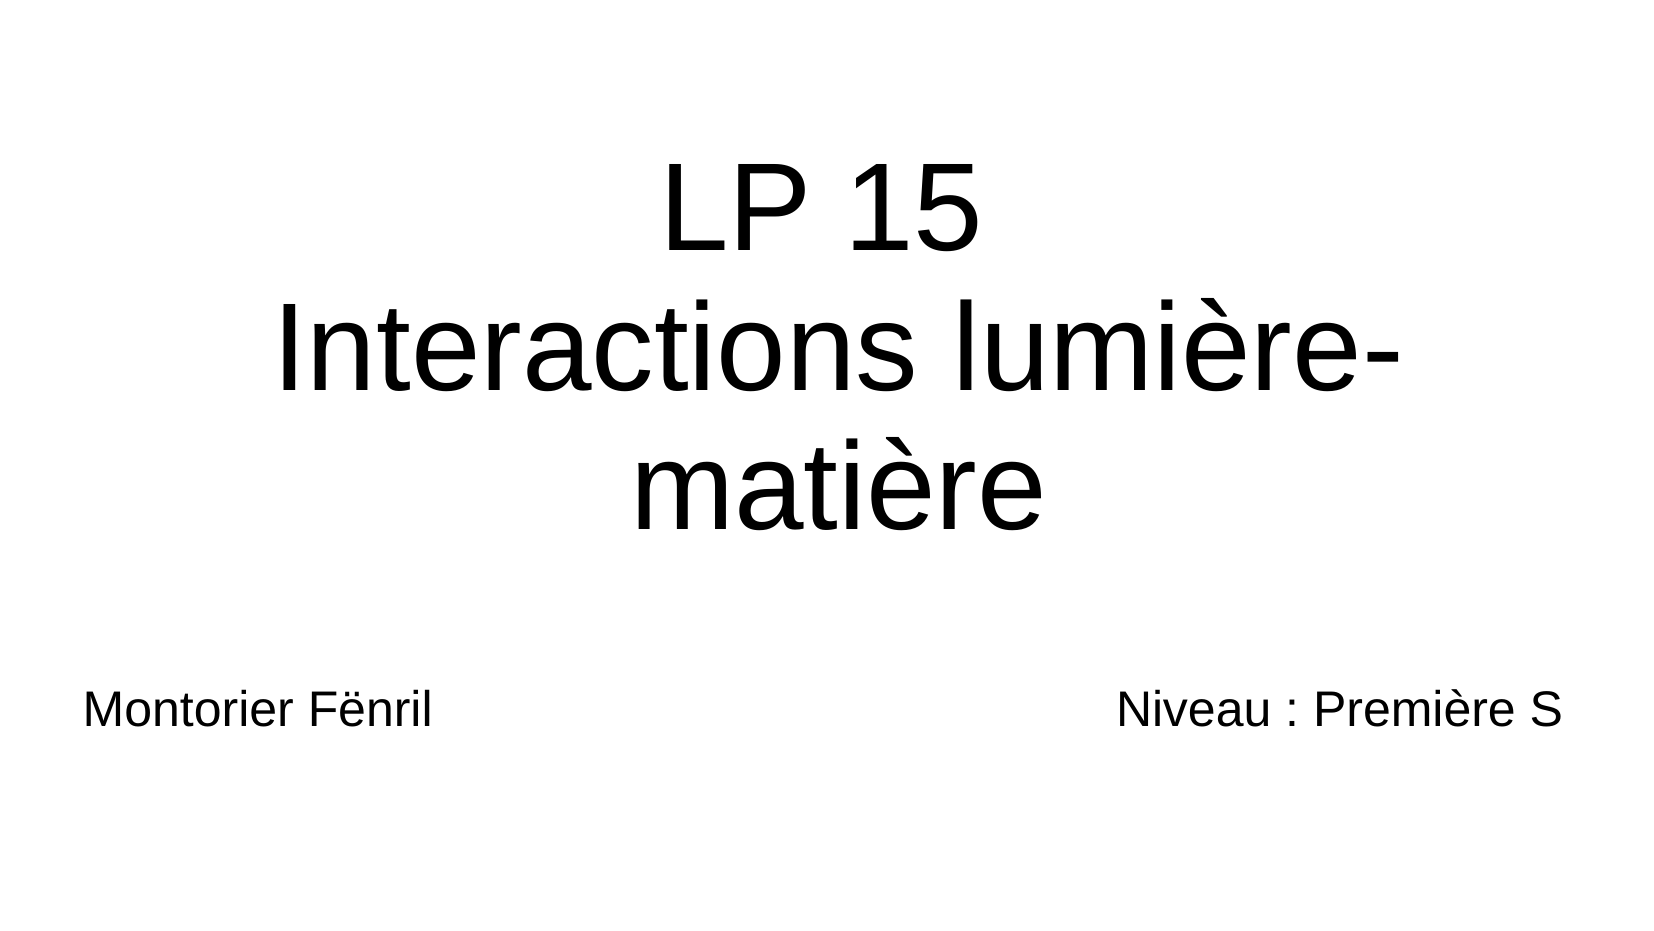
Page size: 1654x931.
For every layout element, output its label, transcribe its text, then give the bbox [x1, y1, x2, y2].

title LP 15 Interactions lumière-matière [94, 136, 1583, 557]
subtitle Montorier Fënril Niveau : Première S [82, 661, 1571, 758]
